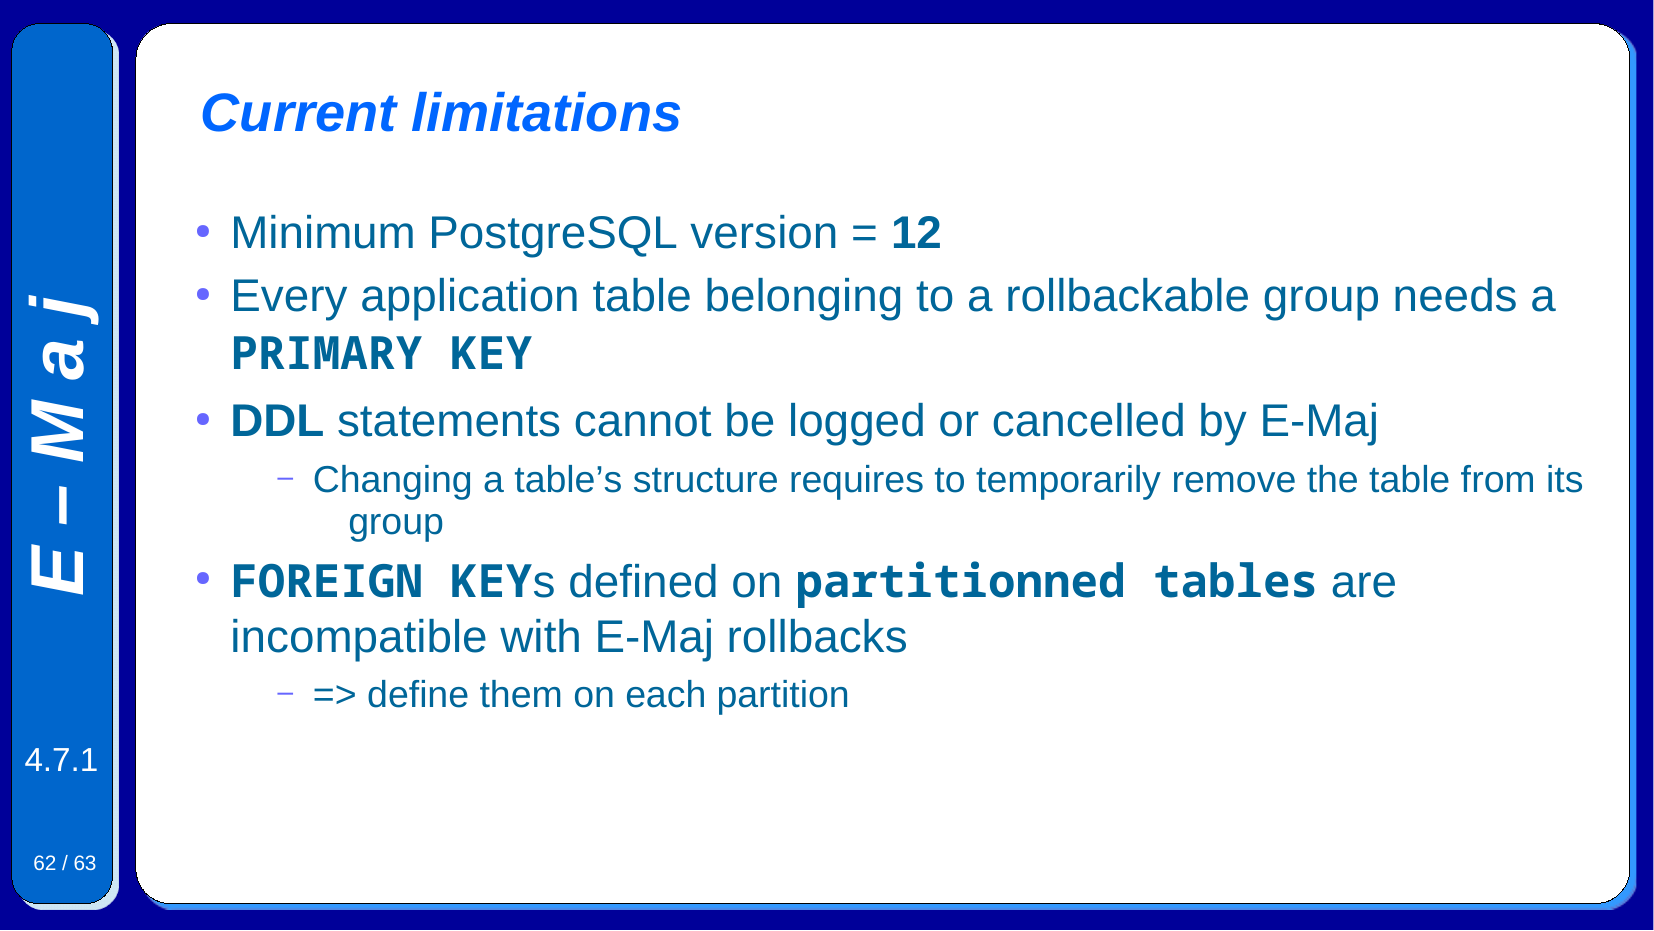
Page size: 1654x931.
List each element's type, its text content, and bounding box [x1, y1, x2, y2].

title Current limitations [200, 34, 1575, 191]
list Minimum PostgreSQL version = 12 Every application table belonging to a rollbackable group needs a PRIMARY KEY DDL statements cannot be logged or cancelled by E-Maj Changing a table’s structure requires to temporarily remove the table from its group FOREIGN KEYs defined on partitionned tables are incompatible with E-Maj rollbacks => define them on each partition [177, 206, 1587, 827]
